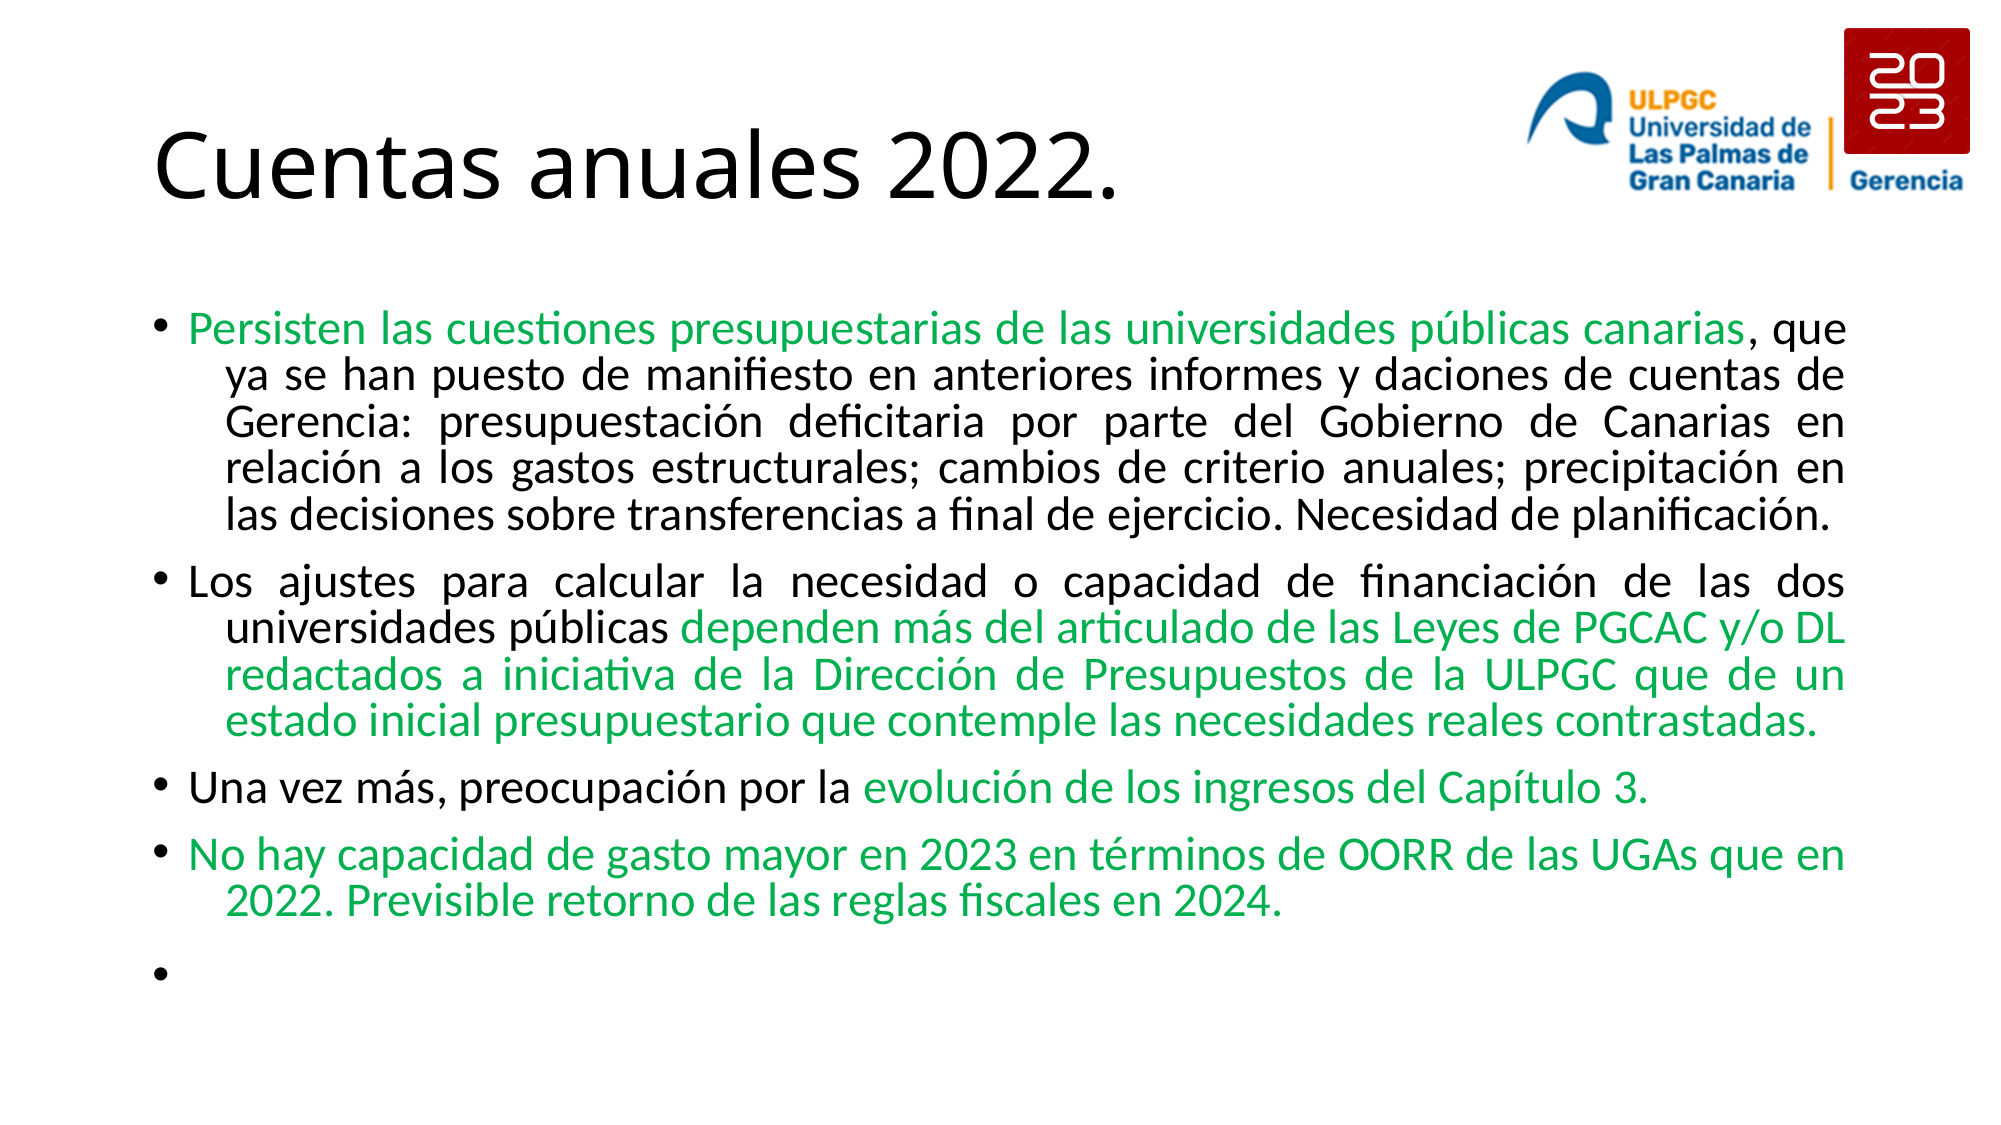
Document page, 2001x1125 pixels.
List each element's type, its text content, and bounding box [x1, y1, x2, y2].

picture [1493, 24, 2000, 232]
list Persisten las cuestiones presupuestarias de las universidades públicas canarias, que ya se han puesto de manifiesto en anteriores informes y daciones de cuentas de Gerencia: presupuestación deficitaria por parte del Gobierno de Canarias en relación a los gastos estructurales; cambios de criterio anuales; precipitación en las decisiones sobre transferencias a final de ejercicio. Necesidad de planificación. Los ajustes para calcular la necesidad o capacidad de financiación de las dos universidades públicas dependen más del articulado de las Leyes de PGCAC y/o DL redactados a iniciativa de la Dirección de Presupuestos de la ULPGC que de un estado inicial presupuestario que contemple las necesidades reales contrastadas. Una vez más, preocupación por la evolución de los ingresos del Capítulo 3. No hay capacidad de gasto mayor en 2023 en términos de OORR de las UGAs que en 2022. Previsible retorno de las reglas fiscales en 2024. [137, 299, 1863, 1014]
title Cuentas anuales 2022. [137, 59, 1863, 278]
